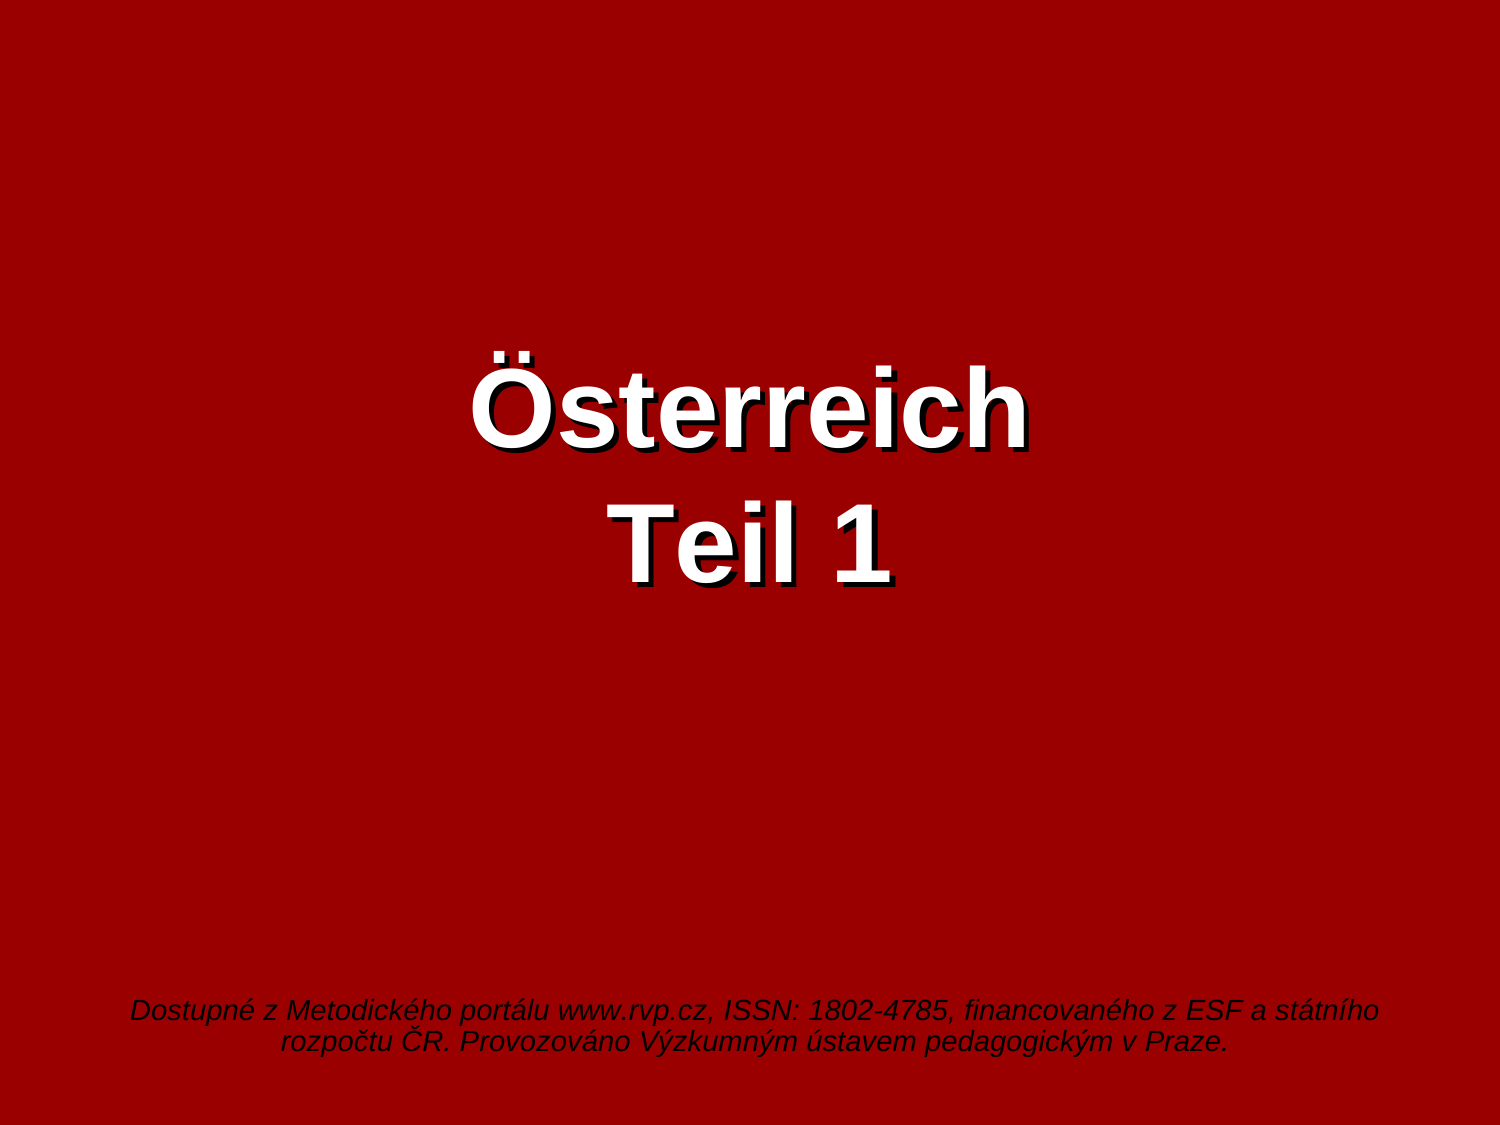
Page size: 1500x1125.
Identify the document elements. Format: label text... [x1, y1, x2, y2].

subtitle Dostupné z Metodického portálu www.rvp.cz, ISSN: 1802-4785, financovaného z ESF a státního rozpočtu ČR. Provozováno Výzkumným ústavem pedagogickým v Praze. [41, 987, 1471, 1105]
title Österreich Teil 1 [112, 327, 1388, 613]
